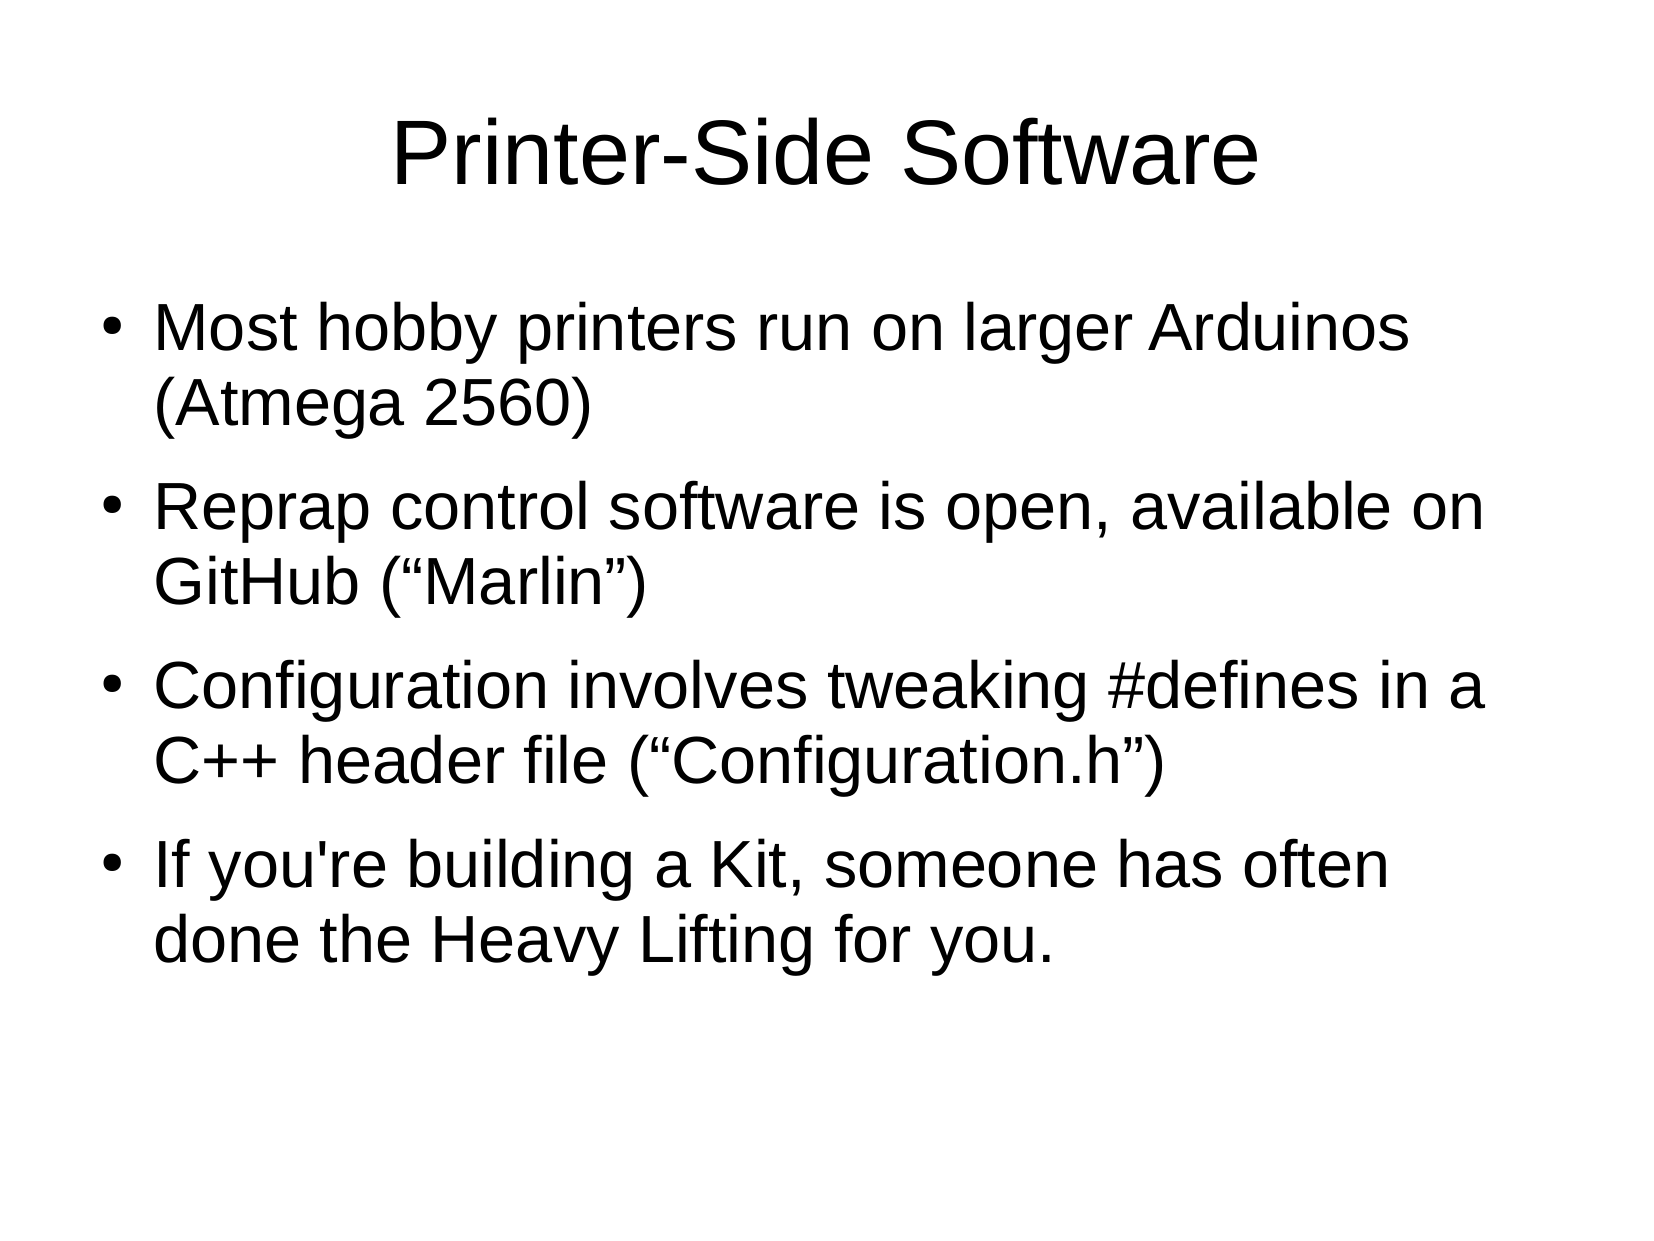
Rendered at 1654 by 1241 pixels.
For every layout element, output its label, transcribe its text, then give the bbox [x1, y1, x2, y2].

list Most hobby printers run on larger Arduinos (Atmega 2560) Reprap control software is open, available on GitHub (“Marlin”) Configuration involves tweaking #defines in a C++ header file (“Configuration.h”) If you're building a Kit, someone has often done the Heavy Lifting for you. [82, 290, 1538, 1010]
title Printer-Side Software [82, 49, 1571, 257]
